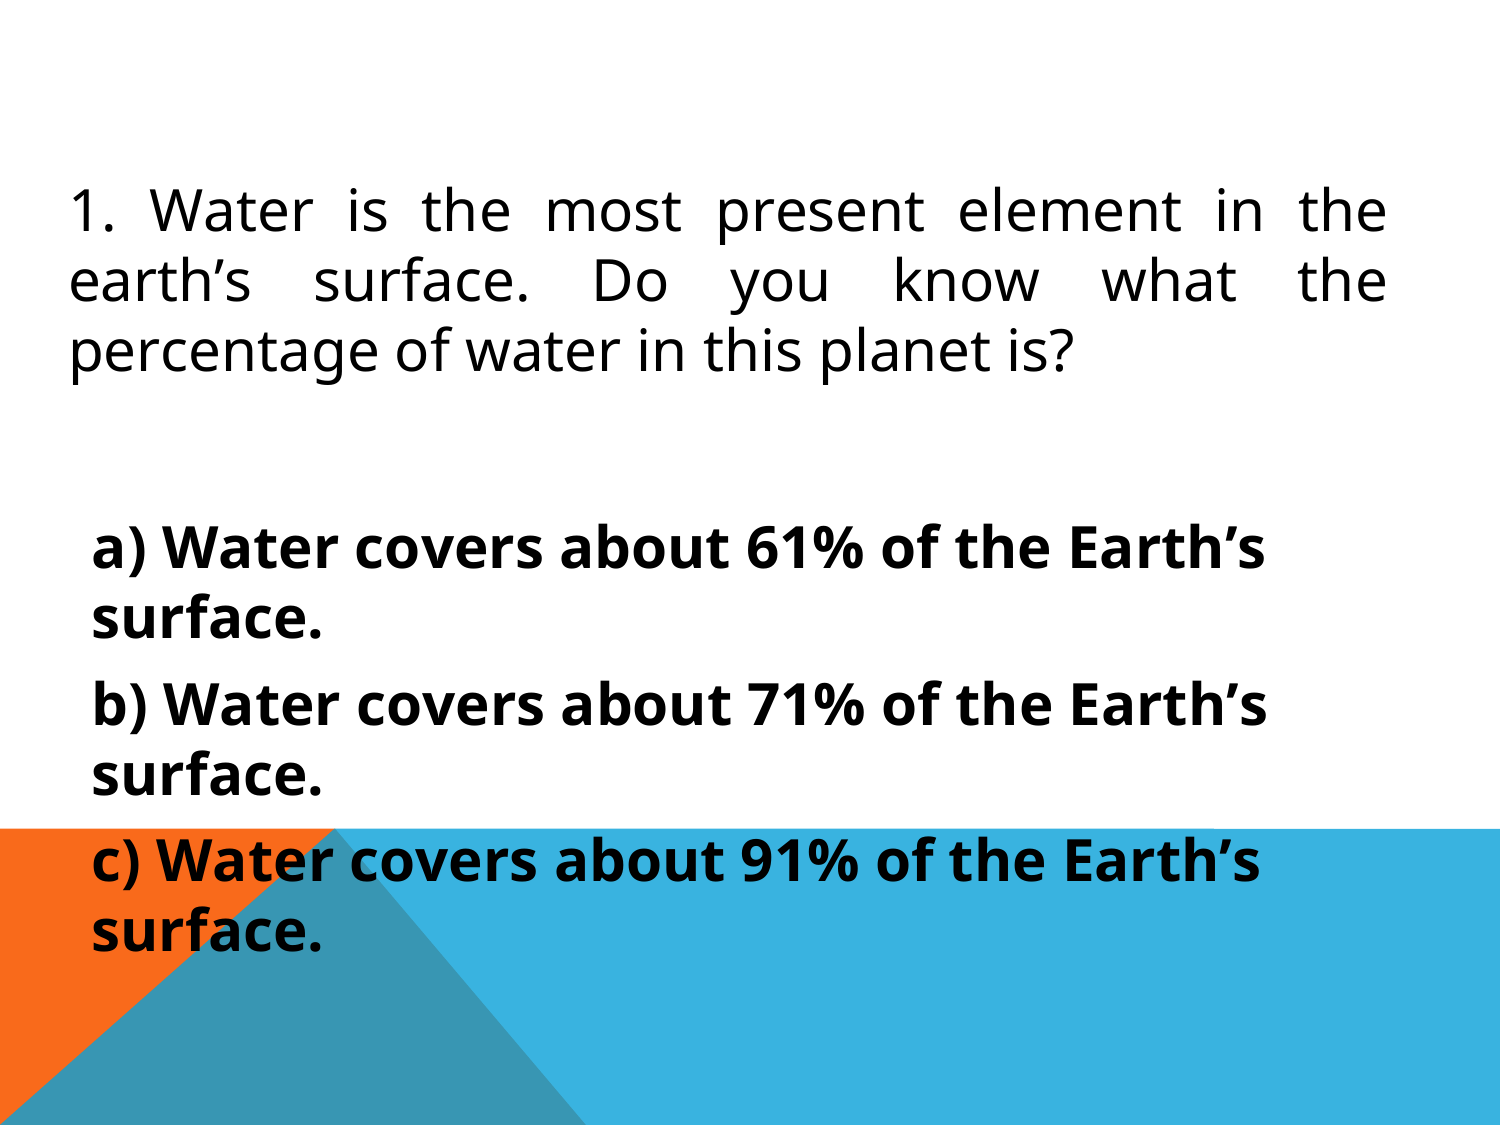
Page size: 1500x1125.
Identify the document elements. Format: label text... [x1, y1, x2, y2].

title 1. Water is the most present element in the earth’s surface. Do you know what the percentage of water in this planet is? [53, 184, 1404, 373]
list a) Water covers about 61% of the Earth’s surface. b) Water covers about 71% of the Earth’s surface. c) Water covers about 91% of the Earth’s surface. [76, 503, 1427, 1088]
